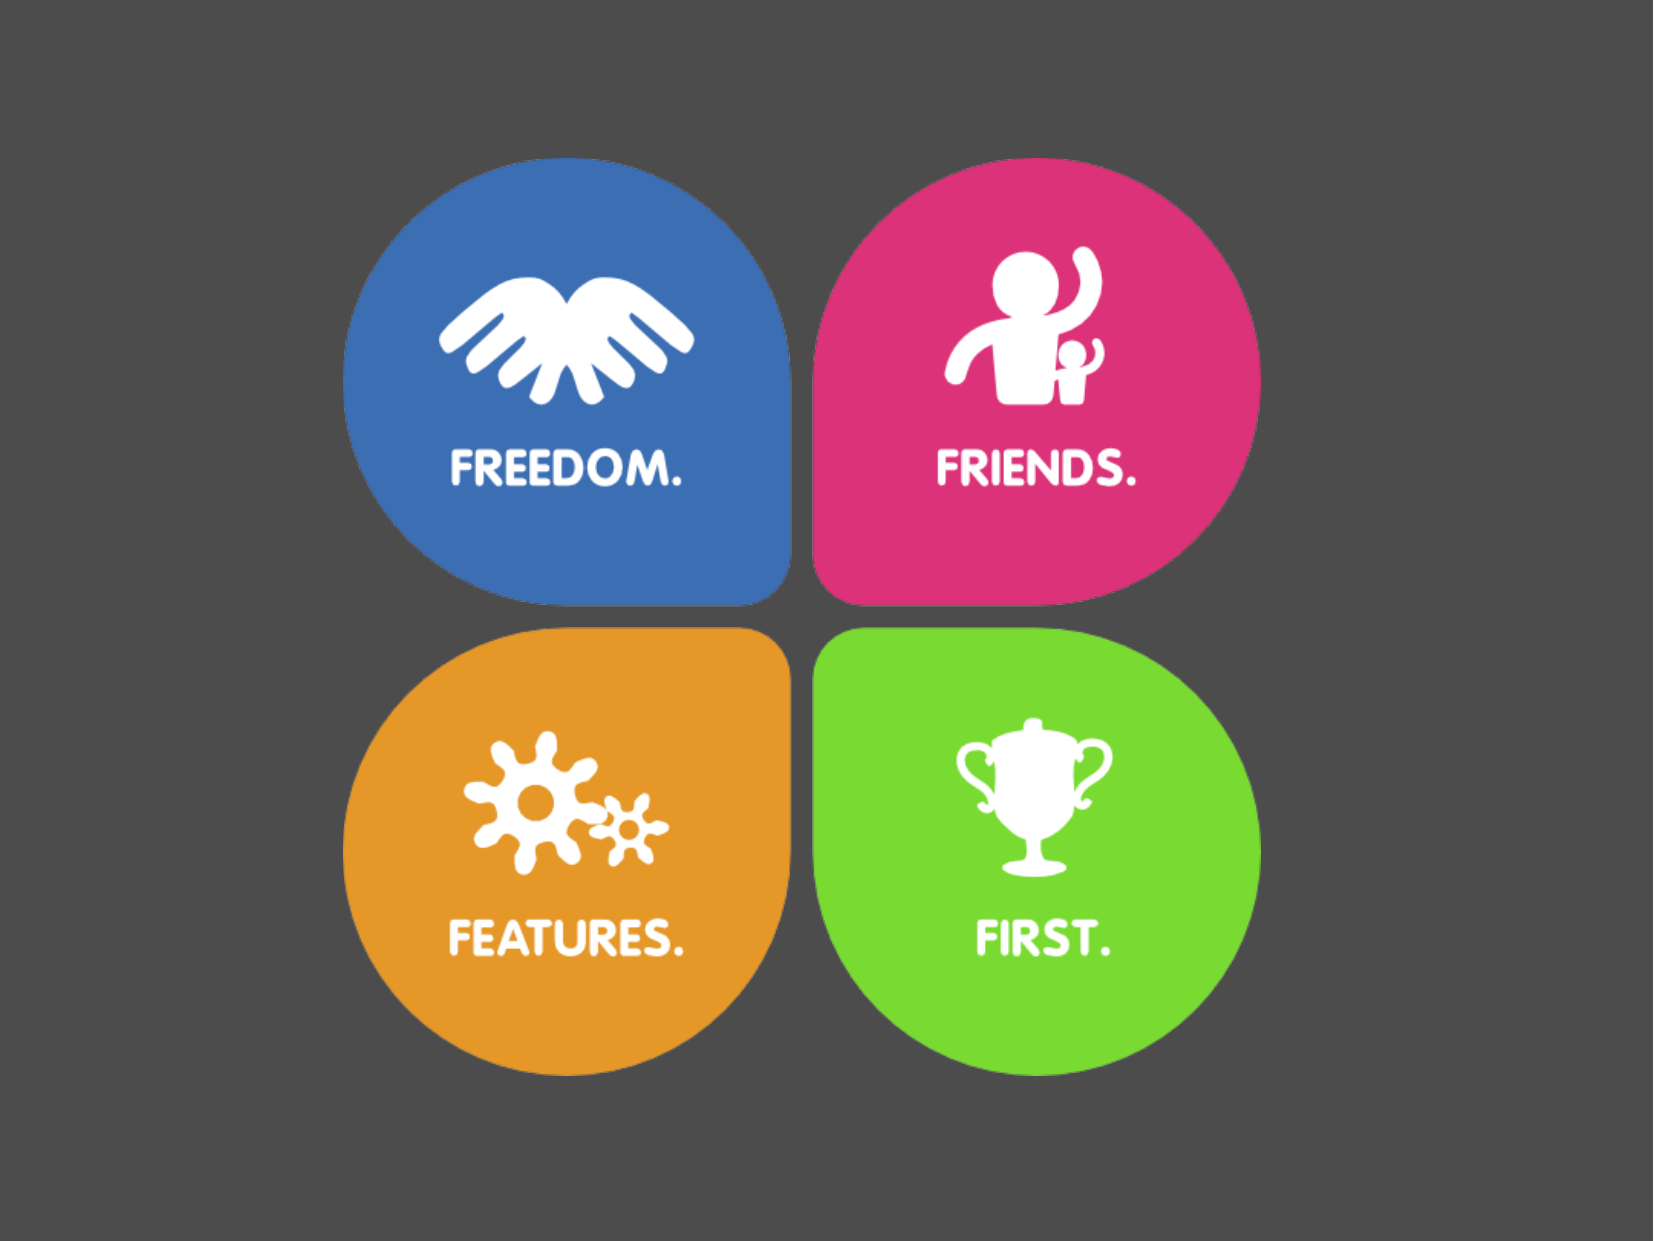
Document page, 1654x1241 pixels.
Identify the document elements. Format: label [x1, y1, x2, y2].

picture [343, 158, 1261, 1076]
